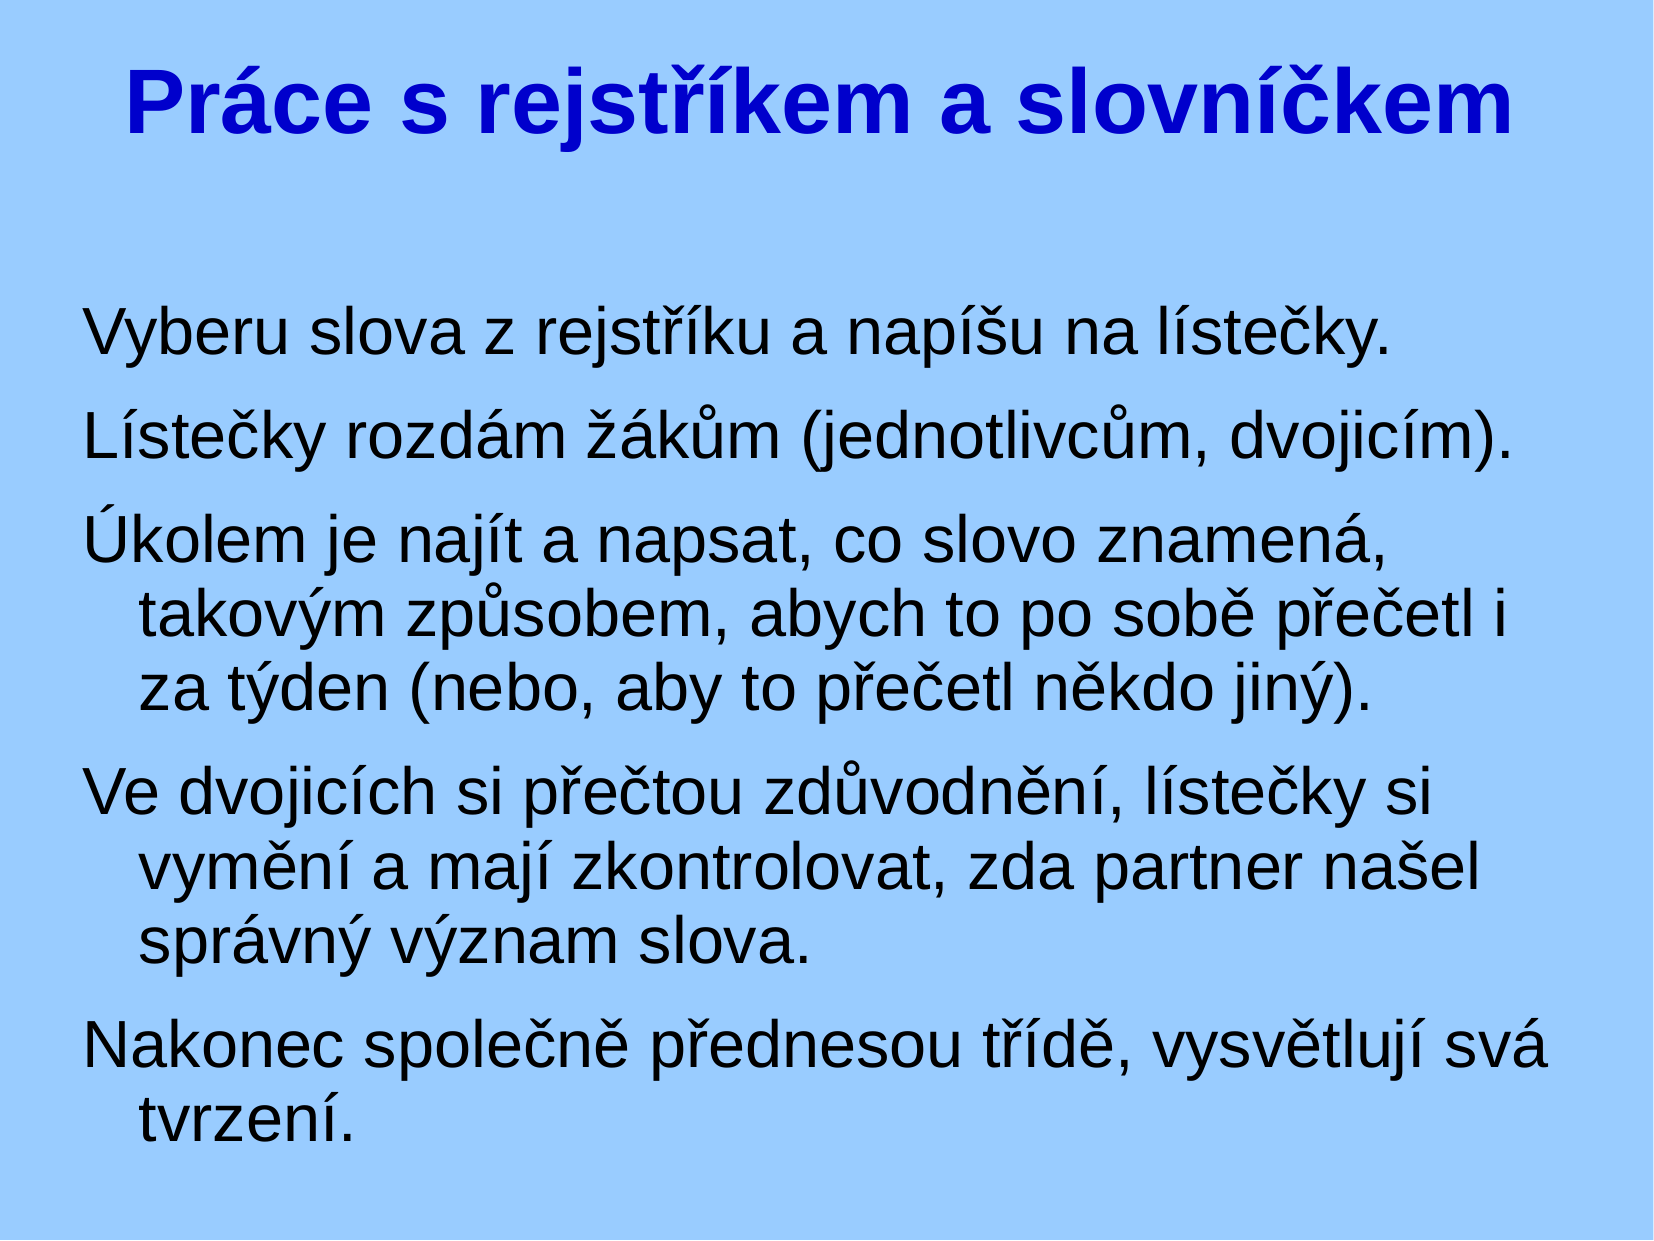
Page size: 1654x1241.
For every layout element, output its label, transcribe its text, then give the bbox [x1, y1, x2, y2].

title Práce s rejstříkem a slovníčkem [76, 0, 1564, 206]
list Vyberu slova z rejstříku a napíšu na lístečky. Lístečky rozdám žákům (jednotlivcům, dvojicím). Úkolem je najít a napsat, co slovo znamená, takovým způsobem, abych to po sobě přečetl i za týden (nebo, aby to přečetl někdo jiný). Ve dvojicích si přečtou zdůvodnění, lístečky si vymění a mají zkontrolovat, zda partner našel správný význam slova. Nakonec společně přednesou třídě, vysvětlují svá tvrzení. [82, 290, 1570, 1163]
